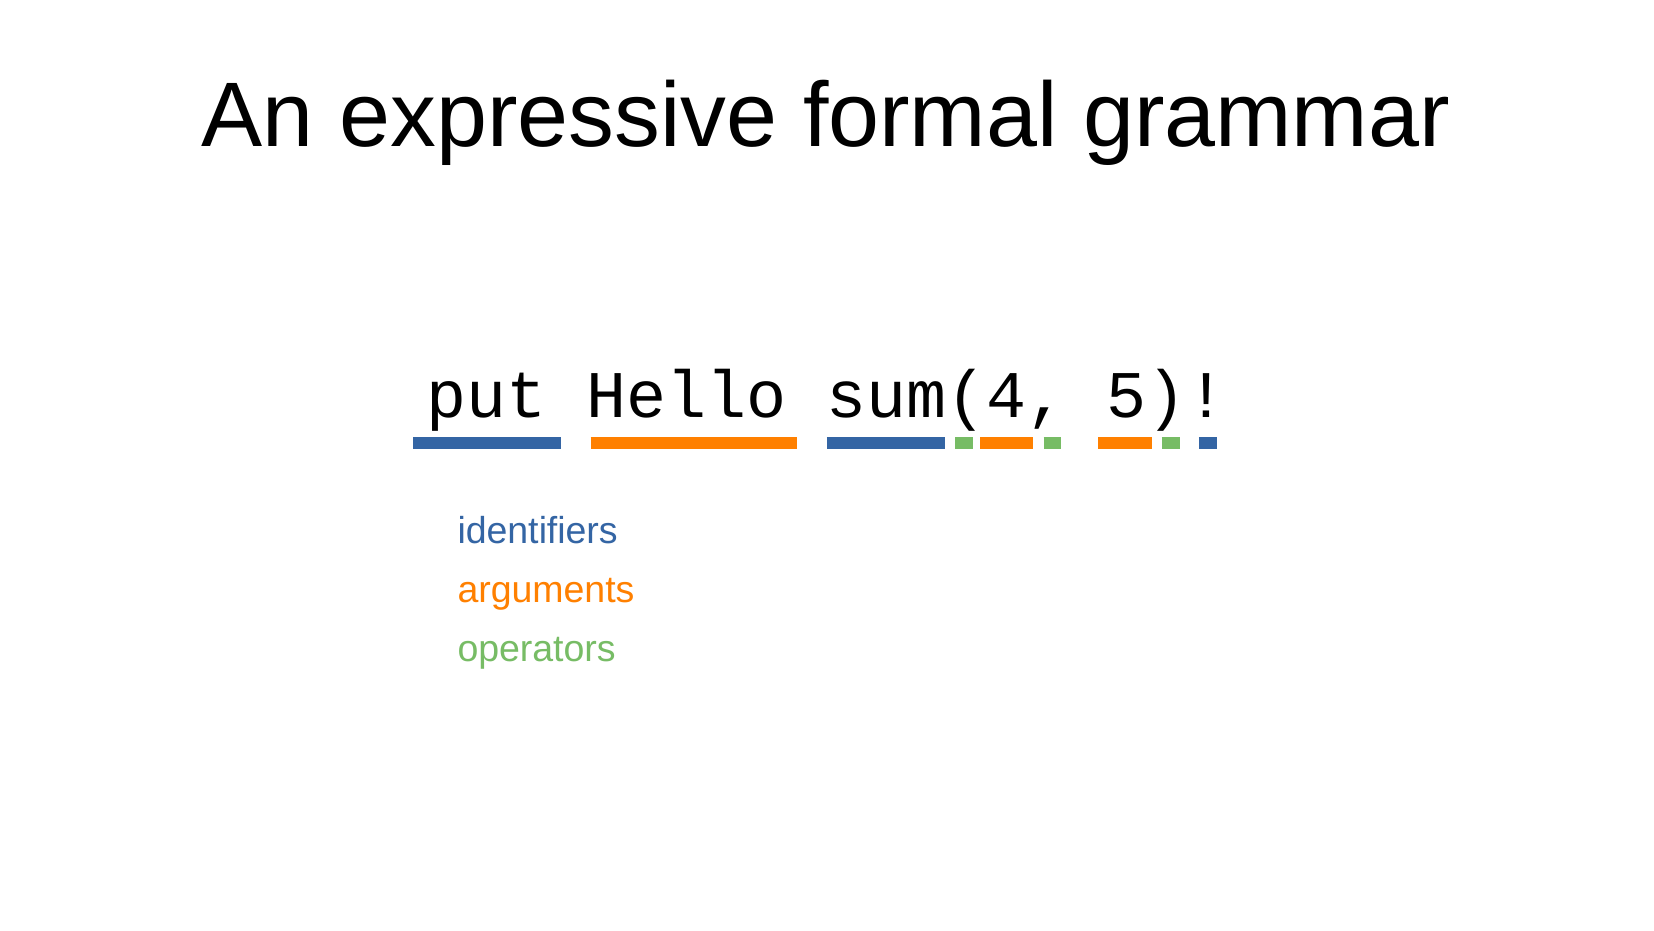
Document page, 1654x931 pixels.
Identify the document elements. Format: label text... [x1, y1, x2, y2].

text_box arguments [442, 561, 945, 618]
text_box operators [442, 620, 945, 677]
text_box identifiers [442, 501, 945, 559]
text_box put Hello sum(4, 5)! [191, 354, 1462, 445]
title An expressive formal grammar [82, 37, 1571, 193]
